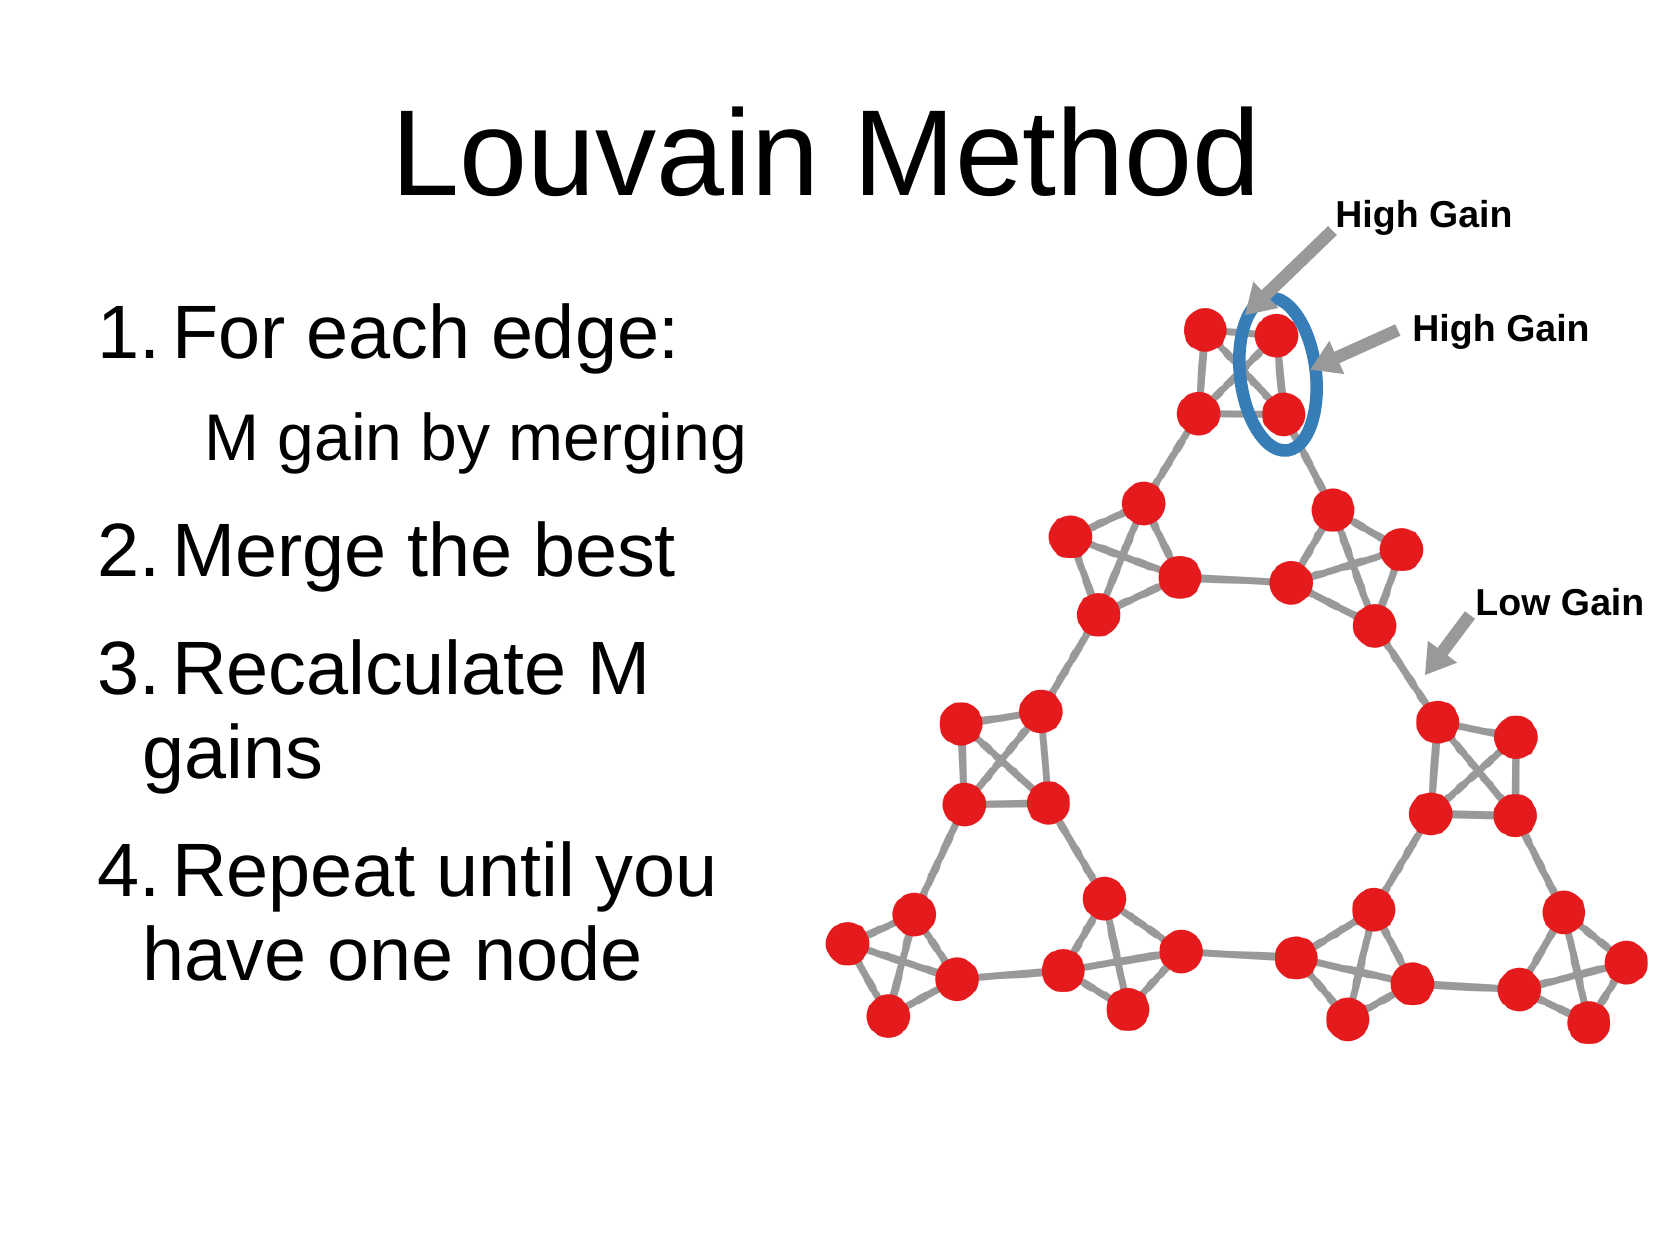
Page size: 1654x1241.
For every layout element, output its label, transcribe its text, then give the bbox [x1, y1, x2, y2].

text_box High Gain [1397, 300, 1606, 351]
picture [1301, 308, 1397, 353]
picture [825, 308, 1648, 1044]
text_box Low Gain [1460, 574, 1654, 625]
title Louvain Method [82, 49, 1571, 257]
list For each edge: M gain by merging Merge the best Recalculate M gains Repeat until you have one node [82, 290, 809, 1010]
text_box High Gain [1320, 186, 1528, 237]
picture [1246, 308, 1310, 444]
